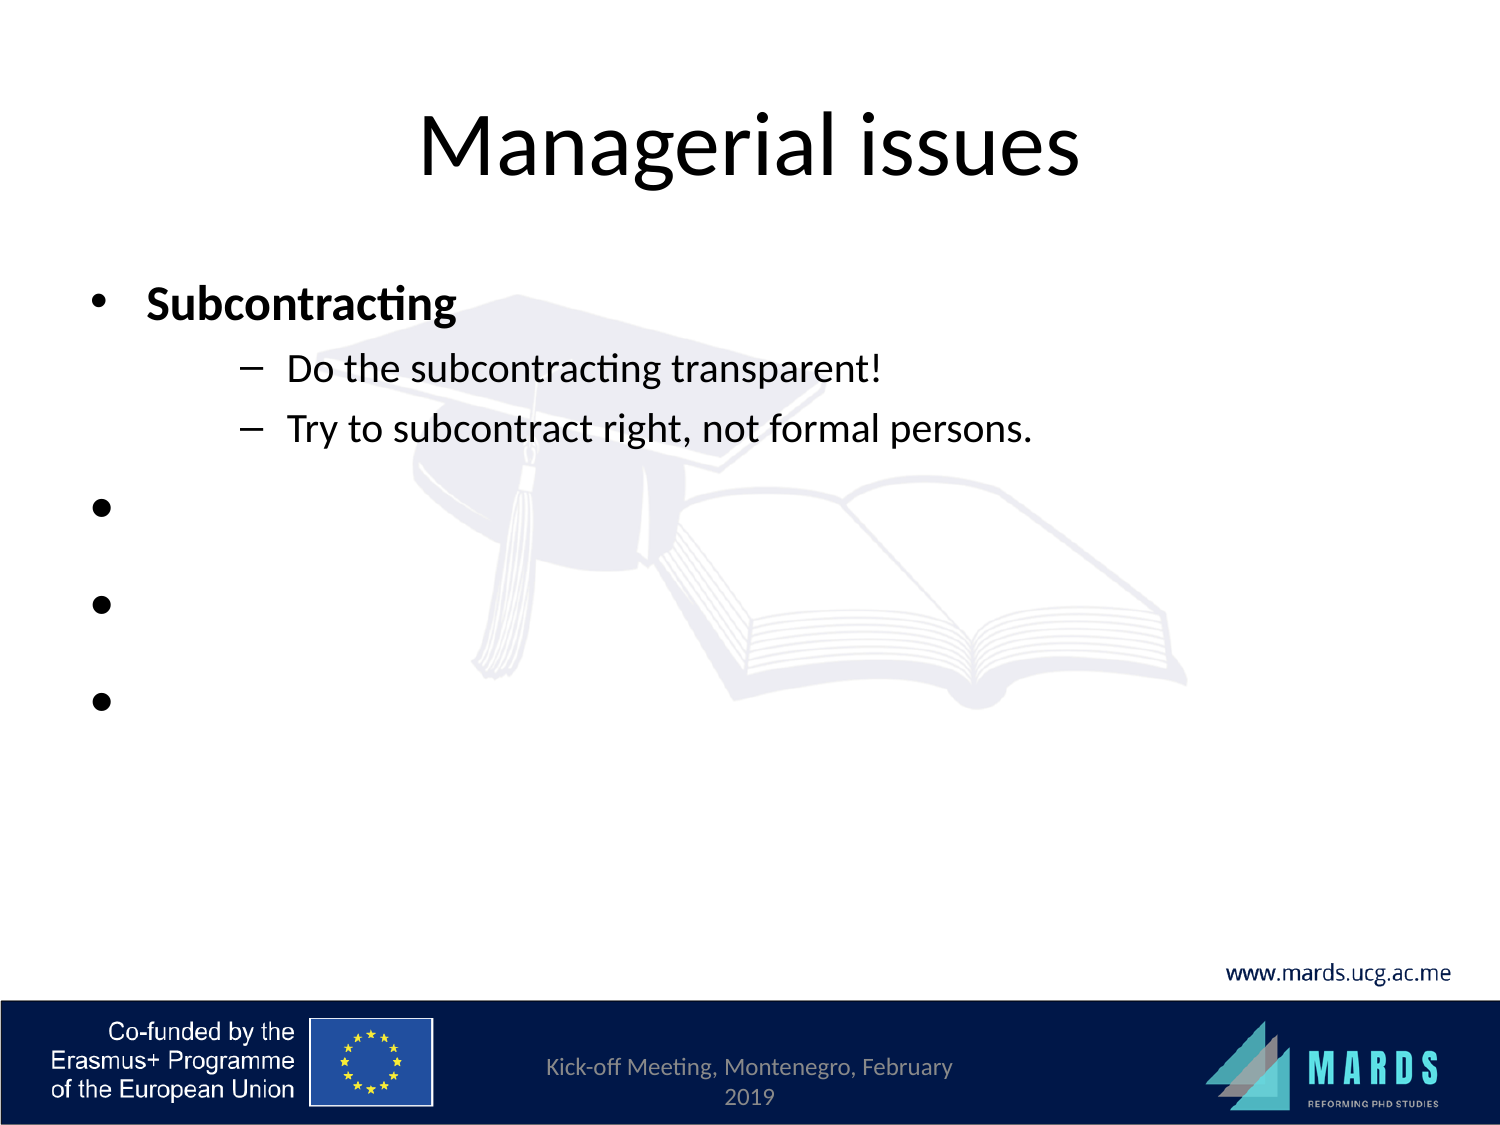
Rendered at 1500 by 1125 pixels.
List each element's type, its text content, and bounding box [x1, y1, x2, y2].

text_box Kick-off Meeting, Montenegro, February 2019 [512, 1042, 988, 1103]
title Managerial issues [75, 45, 1426, 233]
list Subcontracting Do the subcontracting transparent! Try to subcontract right, not formal persons. [75, 262, 1426, 1005]
